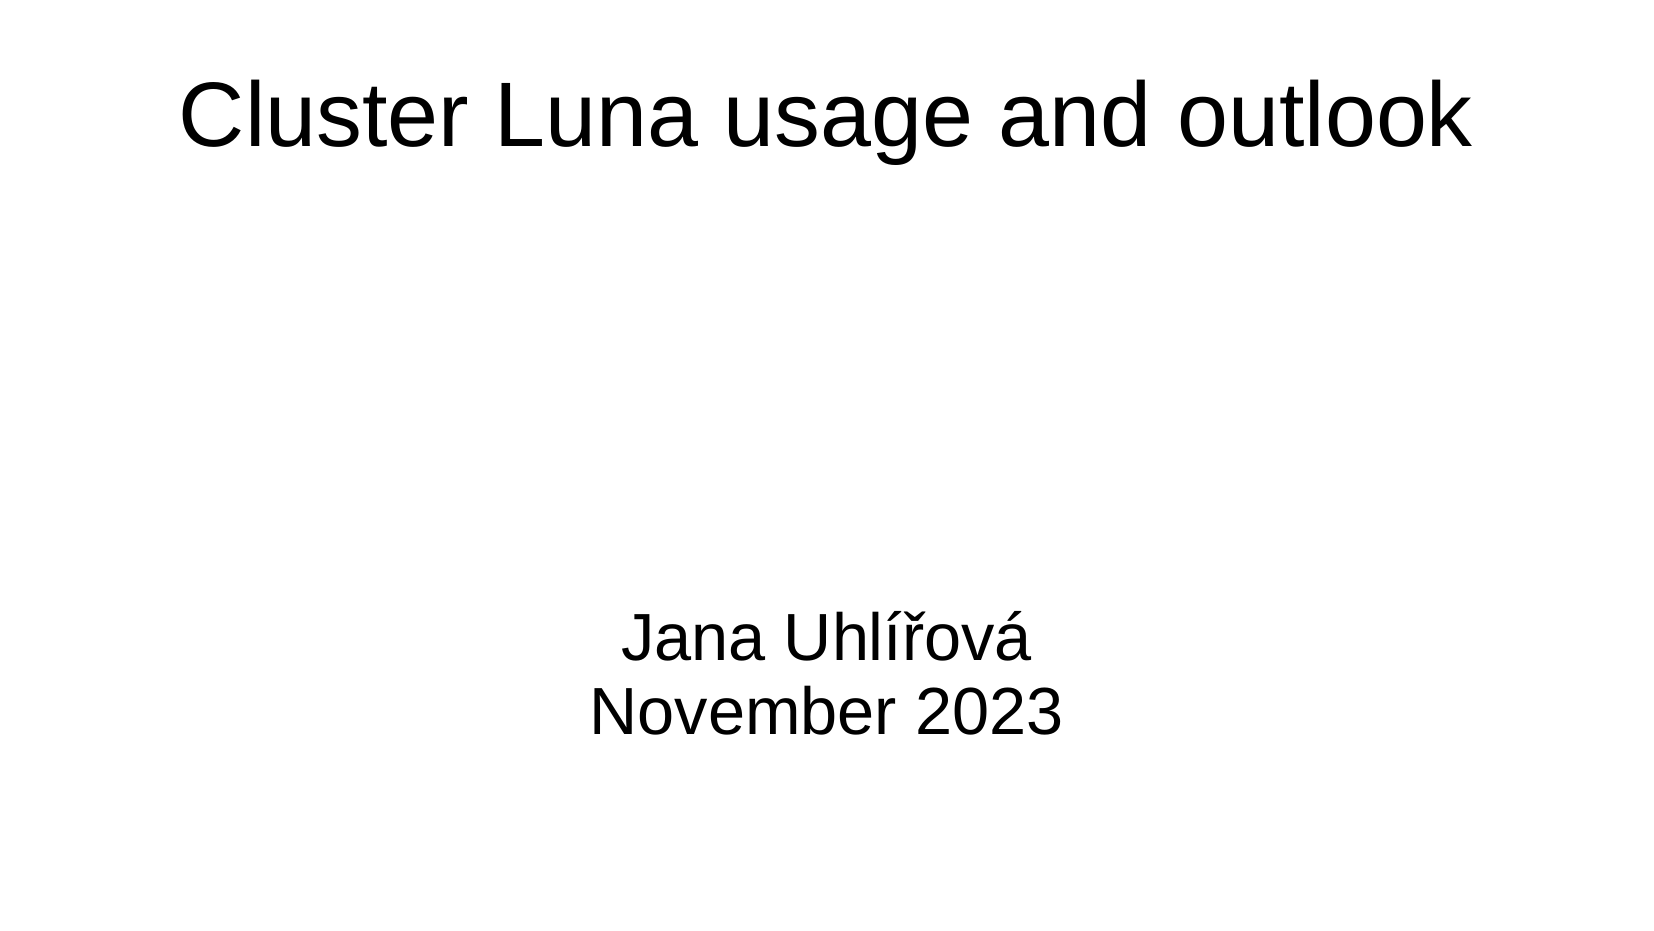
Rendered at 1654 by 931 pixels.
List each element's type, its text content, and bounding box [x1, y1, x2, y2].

subtitle Jana Uhlířová November 2023 [82, 217, 1571, 758]
title Cluster Luna usage and outlook [82, 37, 1571, 193]
